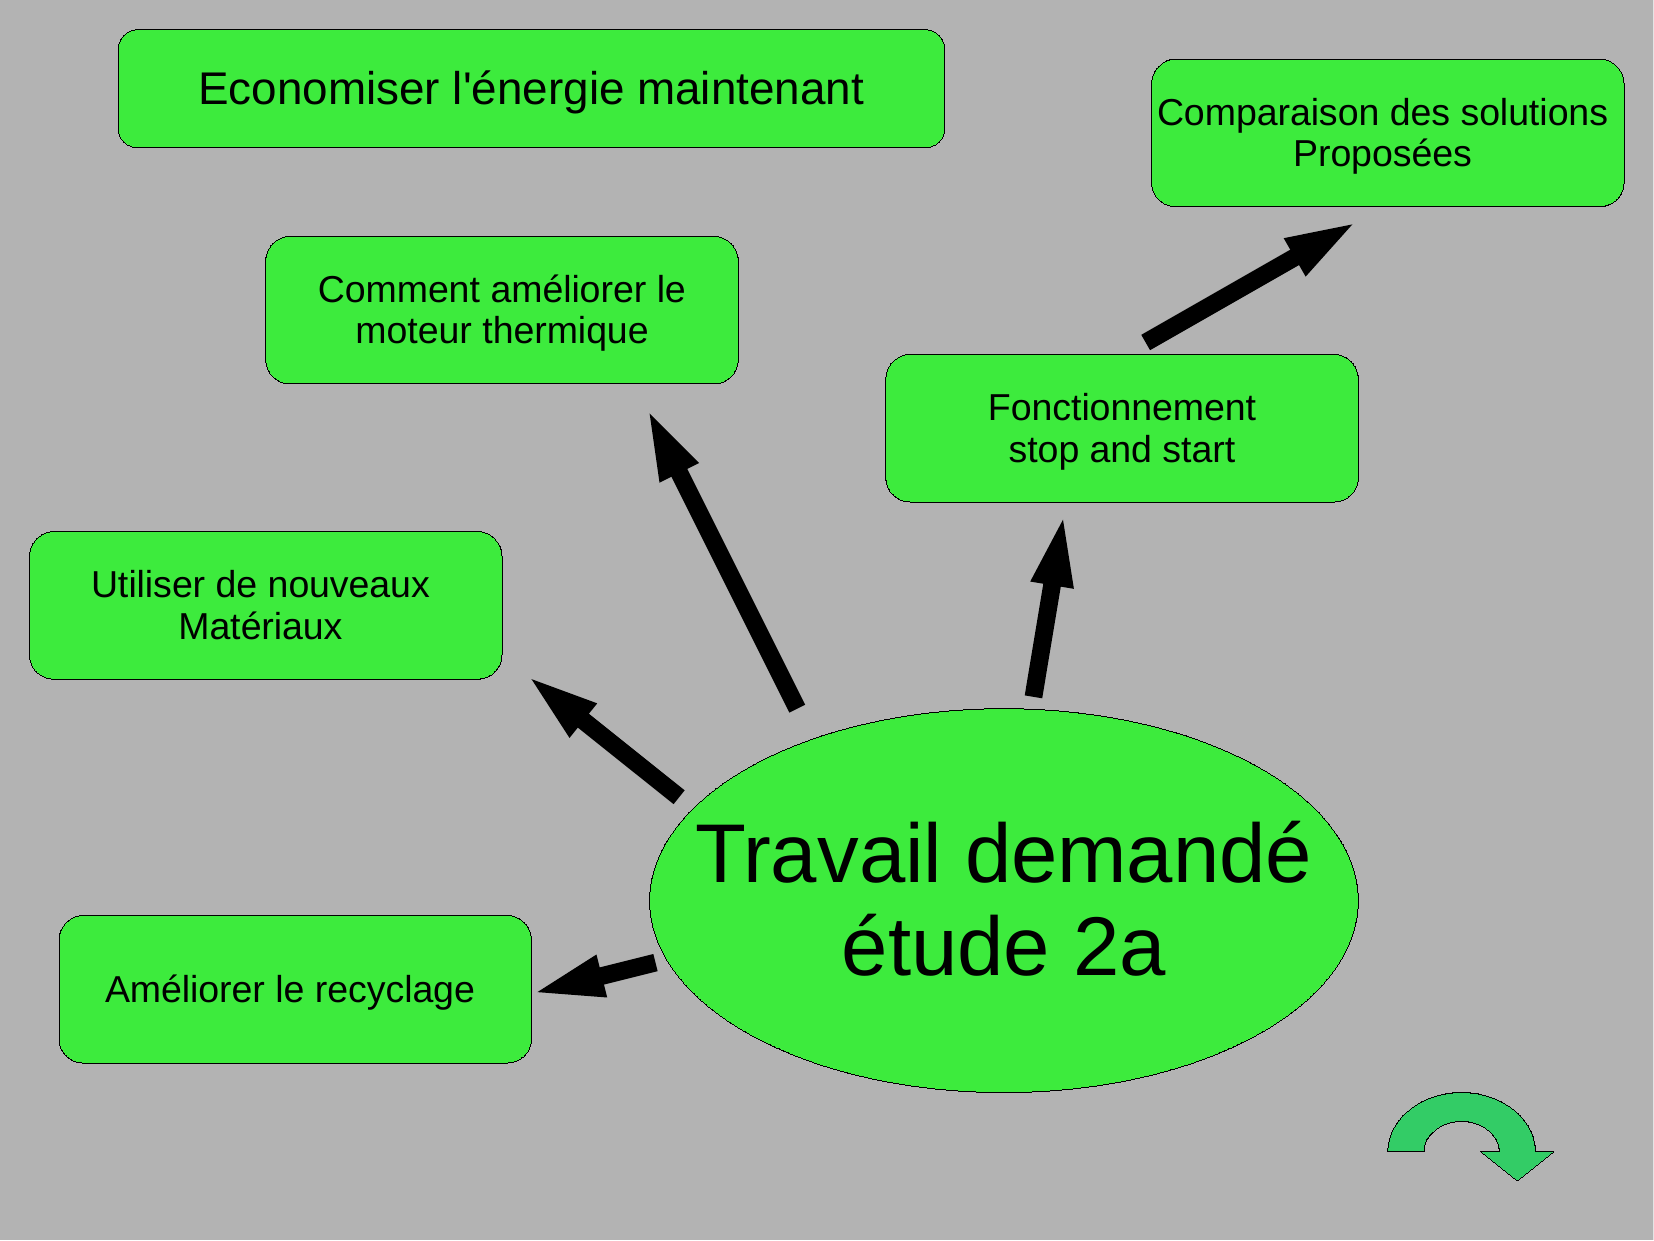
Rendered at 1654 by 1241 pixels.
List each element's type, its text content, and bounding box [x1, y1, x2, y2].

text_box [1048, 558, 1173, 667]
text_box [1387, 1092, 1554, 1181]
text_box Travail demandé étude 2a [649, 708, 1359, 1093]
text_box Fonctionnement stop and start [885, 354, 1359, 503]
text_box Utiliser de nouveaux Matériaux [29, 531, 503, 680]
text_box [500, 558, 766, 667]
text_box Comparaison des solutions Proposées [1151, 59, 1625, 207]
text_box Améliorer le recyclage [59, 915, 532, 1064]
text_box Economiser l'énergie maintenant [118, 29, 945, 148]
text_box Comment améliorer le moteur thermique [265, 236, 739, 384]
text_box [733, 558, 1043, 667]
